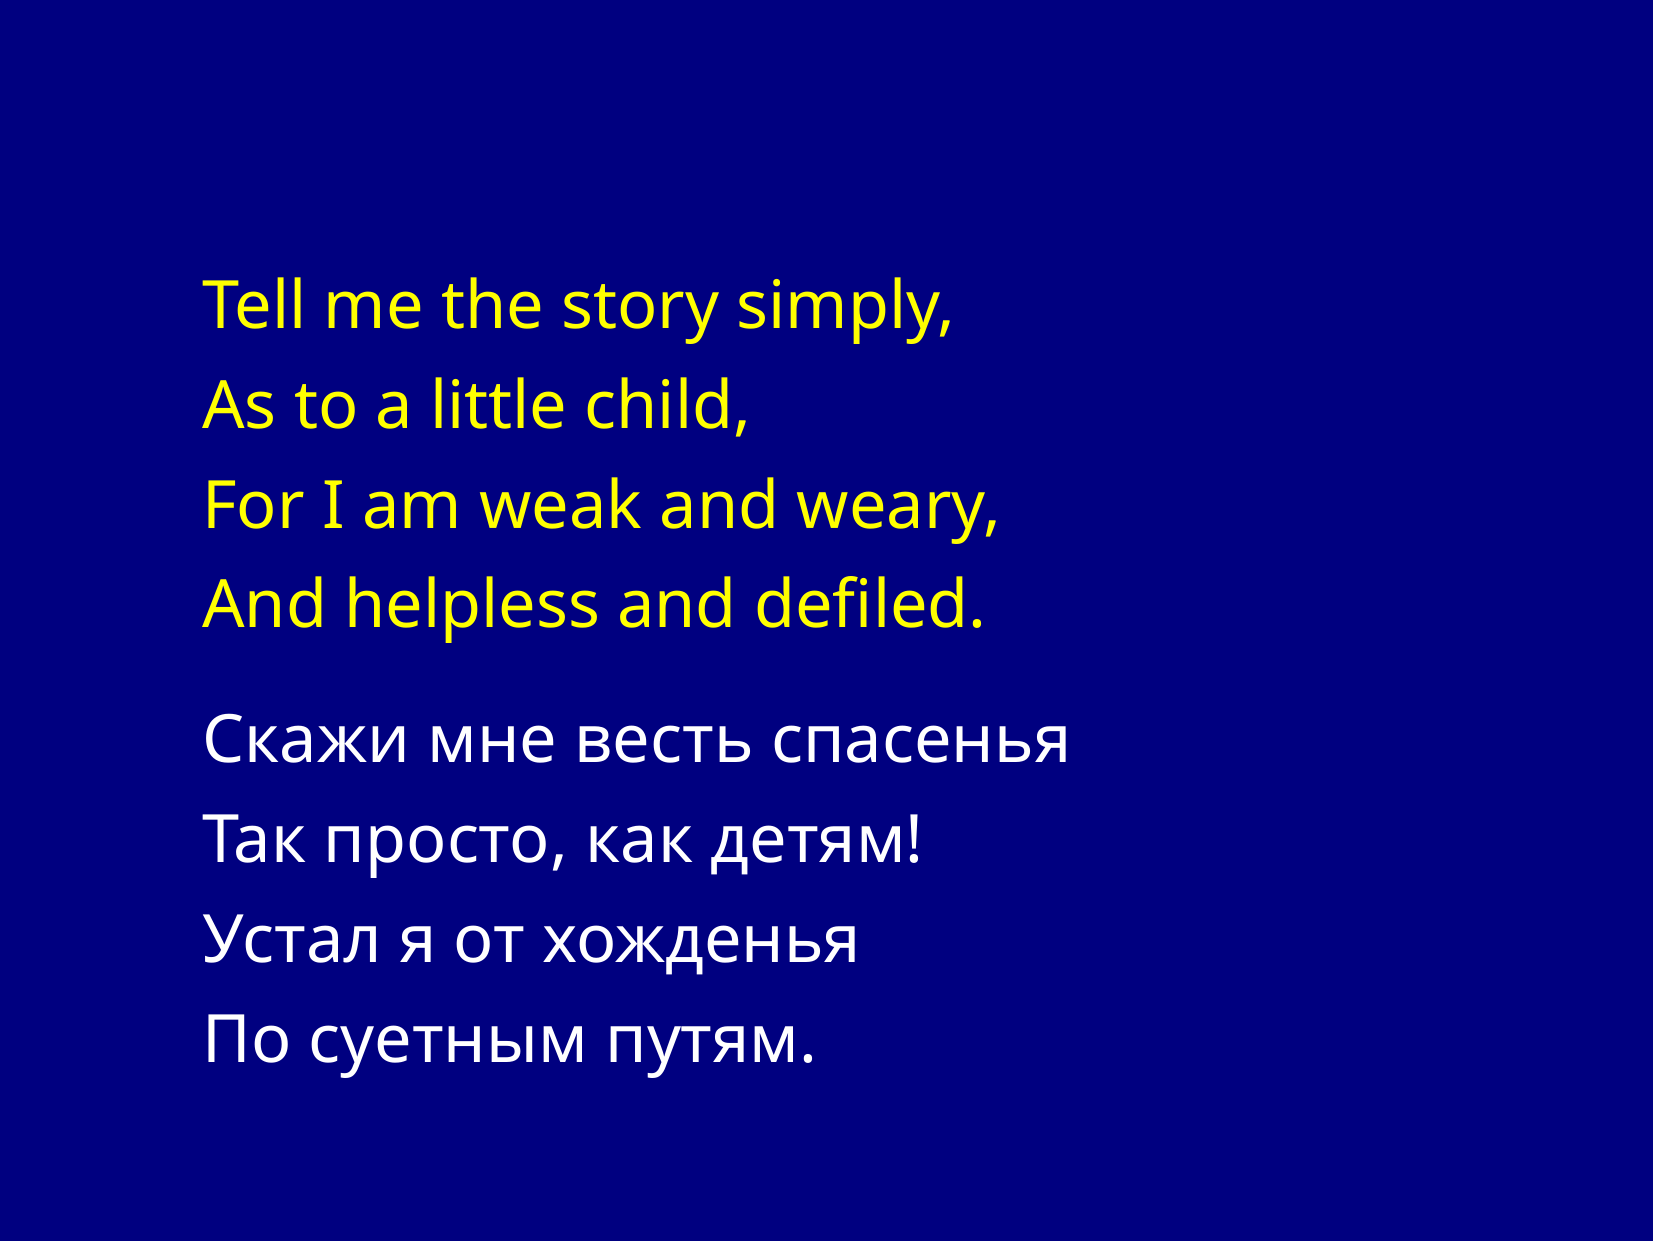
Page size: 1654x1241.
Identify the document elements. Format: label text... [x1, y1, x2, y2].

text_box Скажи мне весть спасенья Так просто, как детям! Устал я от хожденья По суетным путям. [75, 675, 1576, 1163]
text_box Tell me the story simply, As to a little child, For I am weak and weary, And helpless and defiled. [75, 150, 1576, 638]
